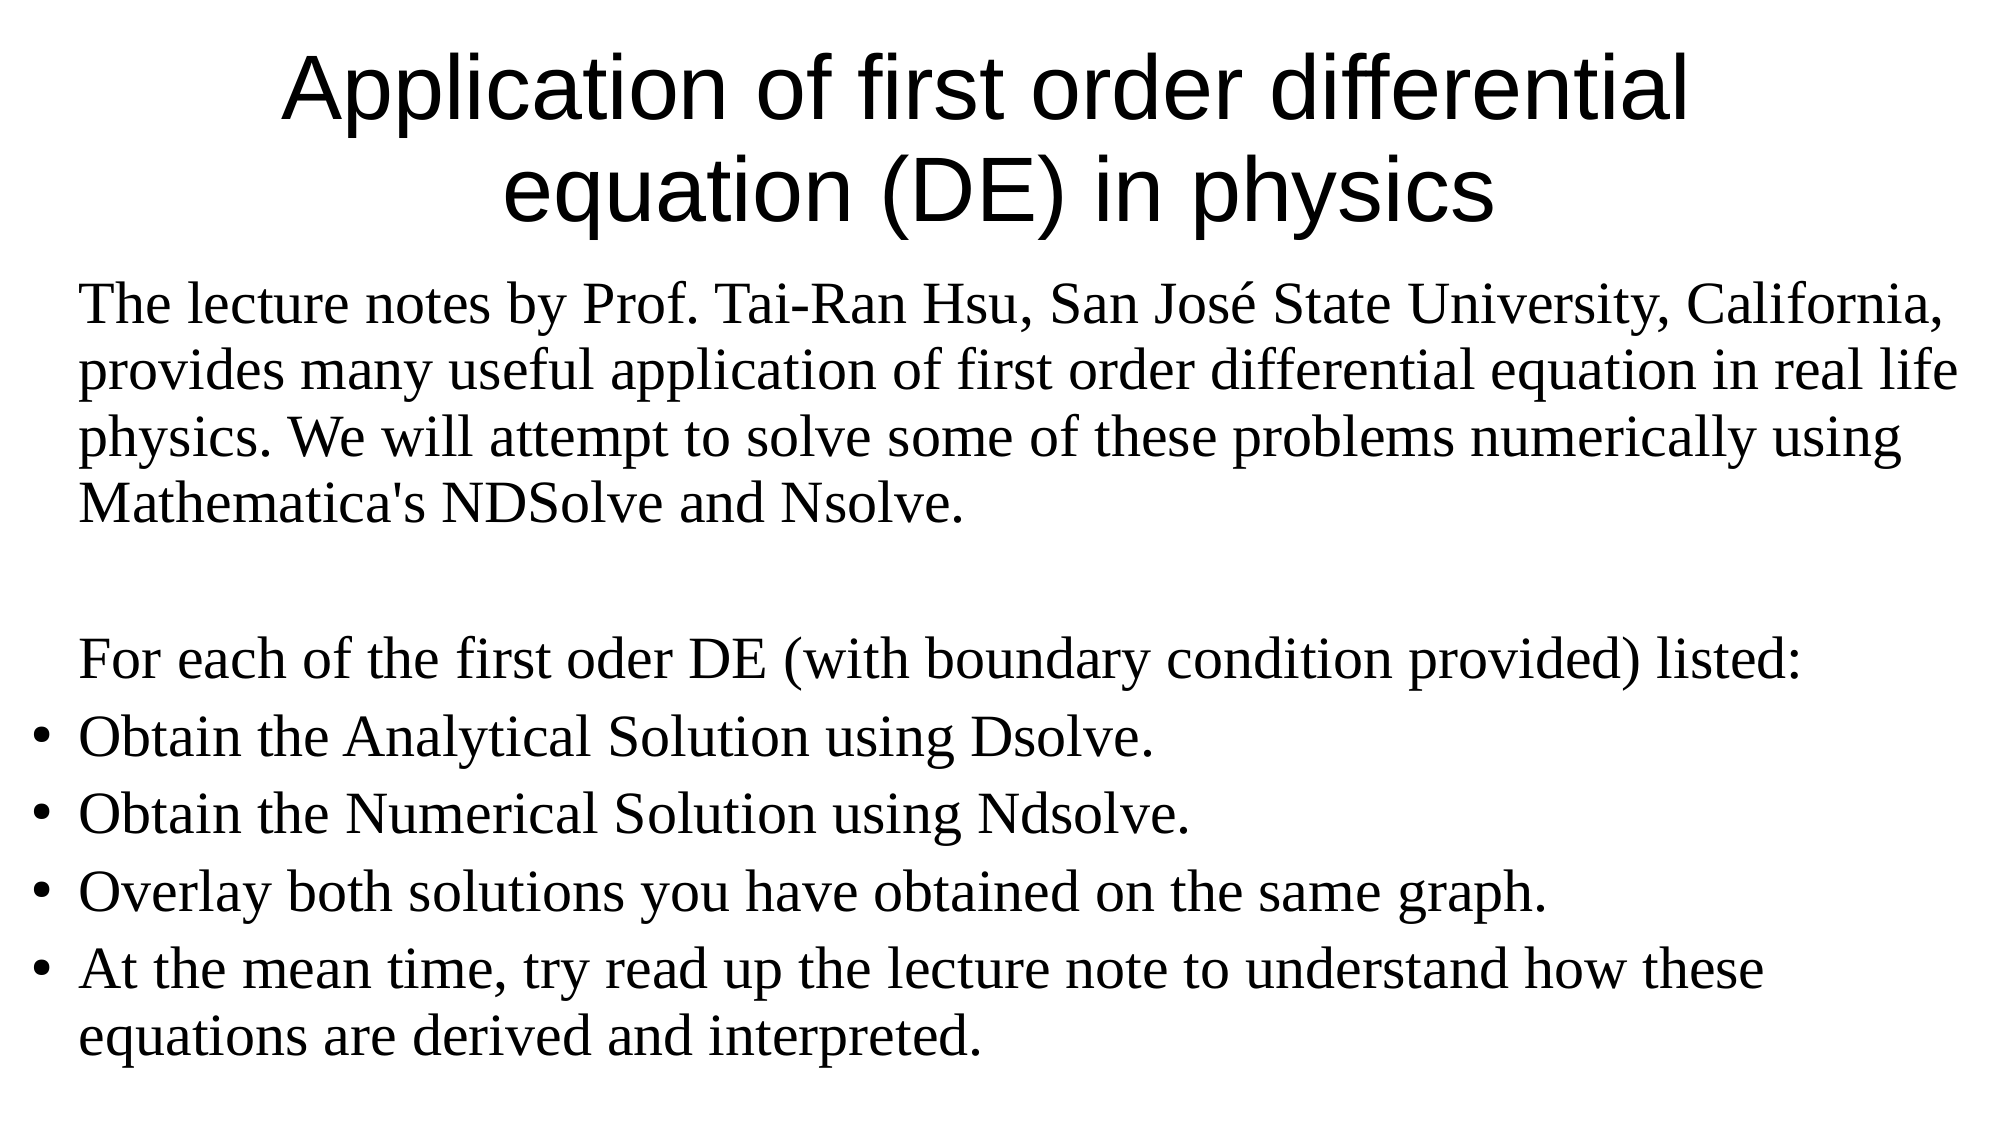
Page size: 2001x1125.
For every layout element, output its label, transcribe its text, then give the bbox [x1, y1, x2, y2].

list The lecture notes by Prof. Tai-Ran Hsu, San José State University, California, provides many useful application of first order differential equation in real life physics. We will attempt to solve some of these problems numerically using Mathematica's NDSolve and Nsolve. For each of the first oder DE (with boundary condition provided) listed: Obtain the Analytical Solution using Dsolve. Obtain the Numerical Solution using Ndsolve. Overlay both solutions you have obtained on the same graph. At the mean time, try read up the lecture note to understand how these equations are derived and interpreted. [15, 270, 1966, 1081]
title Application of first order differential equation (DE) in physics [99, 36, 1900, 242]
